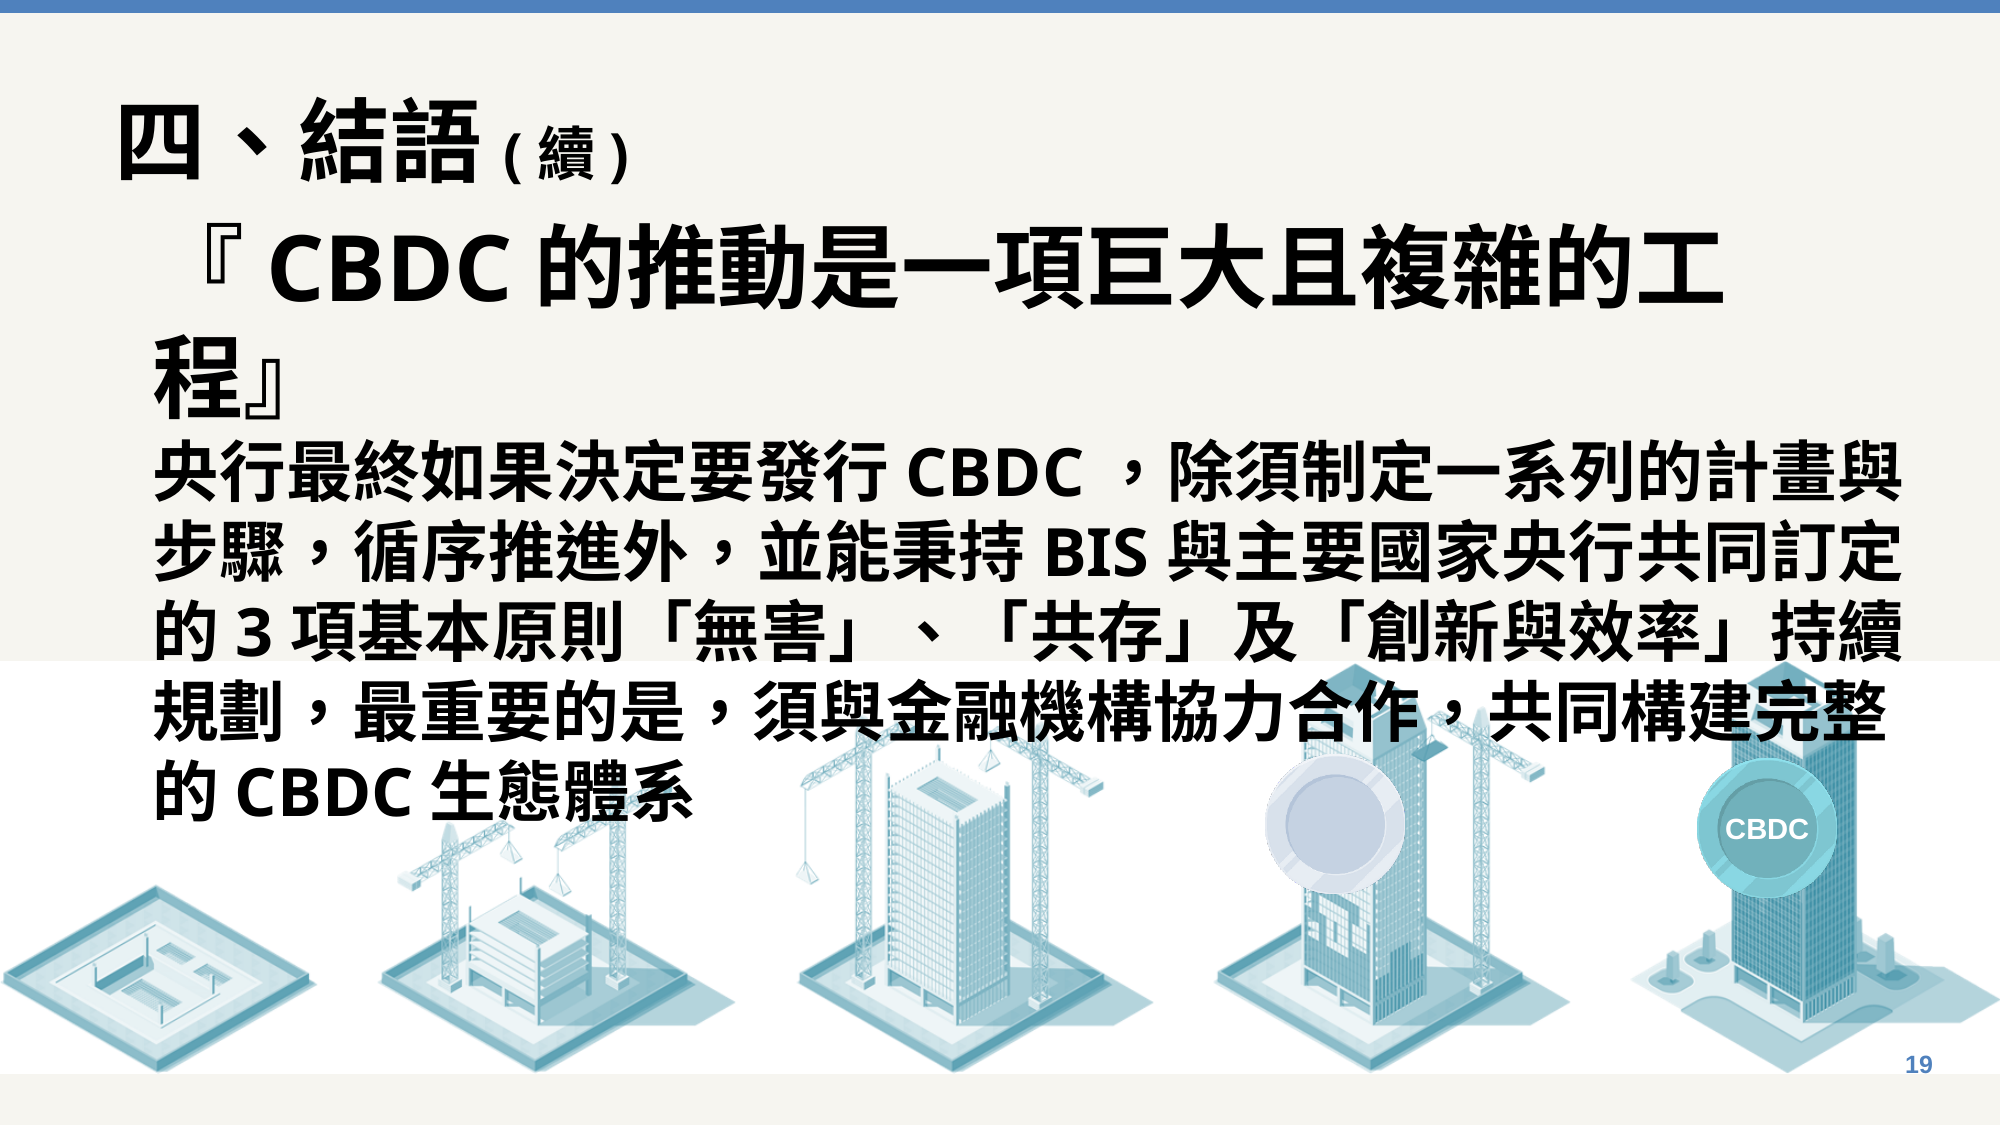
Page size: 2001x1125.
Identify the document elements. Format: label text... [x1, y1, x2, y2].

picture [1697, 758, 1837, 802]
picture [0, 661, 2000, 1074]
text_box 18 [1869, 1033, 1969, 1093]
text_box CBDC [1695, 802, 1839, 854]
title 四、結語(續) [99, 45, 1900, 233]
text_box 『CBDC的推動是一項巨大且複雜的工程』 央行最終如果決定要發行CBDC，除須制定一系列的計畫與步驟，循序推進外，並能秉持BIS與主要國家央行共同訂定的3項基本原則「無害」、「共存」及「創新與效率」持續規劃，最重要的是，須與金融機構協力合作，共同構建完整的CBDC生態體系 [137, 202, 1919, 837]
